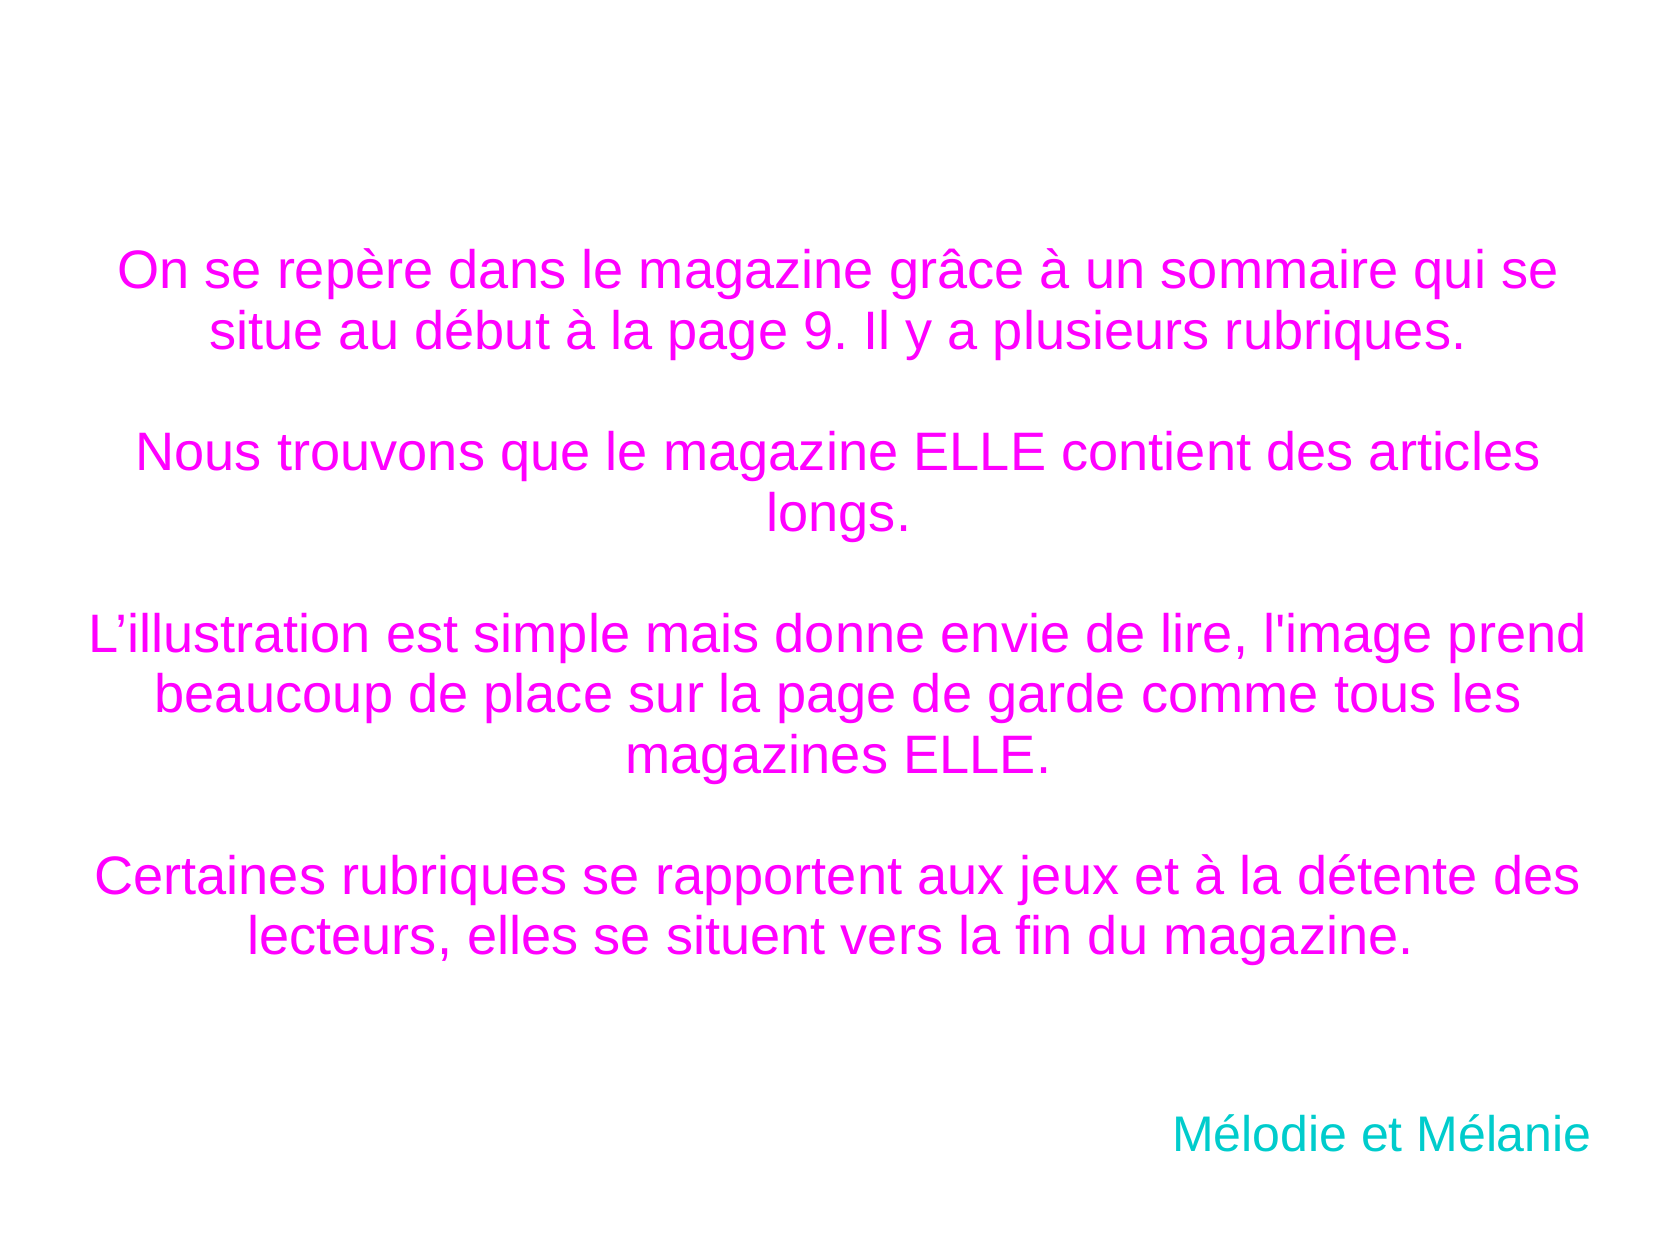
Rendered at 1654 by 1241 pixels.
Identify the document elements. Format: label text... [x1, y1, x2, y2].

title On se repère dans le magazine grâce à un sommaire qui se situe au début à la page 9. Il y a plusieurs rubriques. Nous trouvons que le magazine ELLE contient des articles longs. L’illustration est simple mais donne envie de lire, l'image prend beaucoup de place sur la page de garde comme tous les magazines ELLE. Certaines rubriques se rapportent aux jeux et à la détente des lecteurs, elles se situent vers la fin du magazine. [82, 49, 1595, 1158]
text_box Mélodie et Mélanie [1122, 1098, 1607, 1170]
